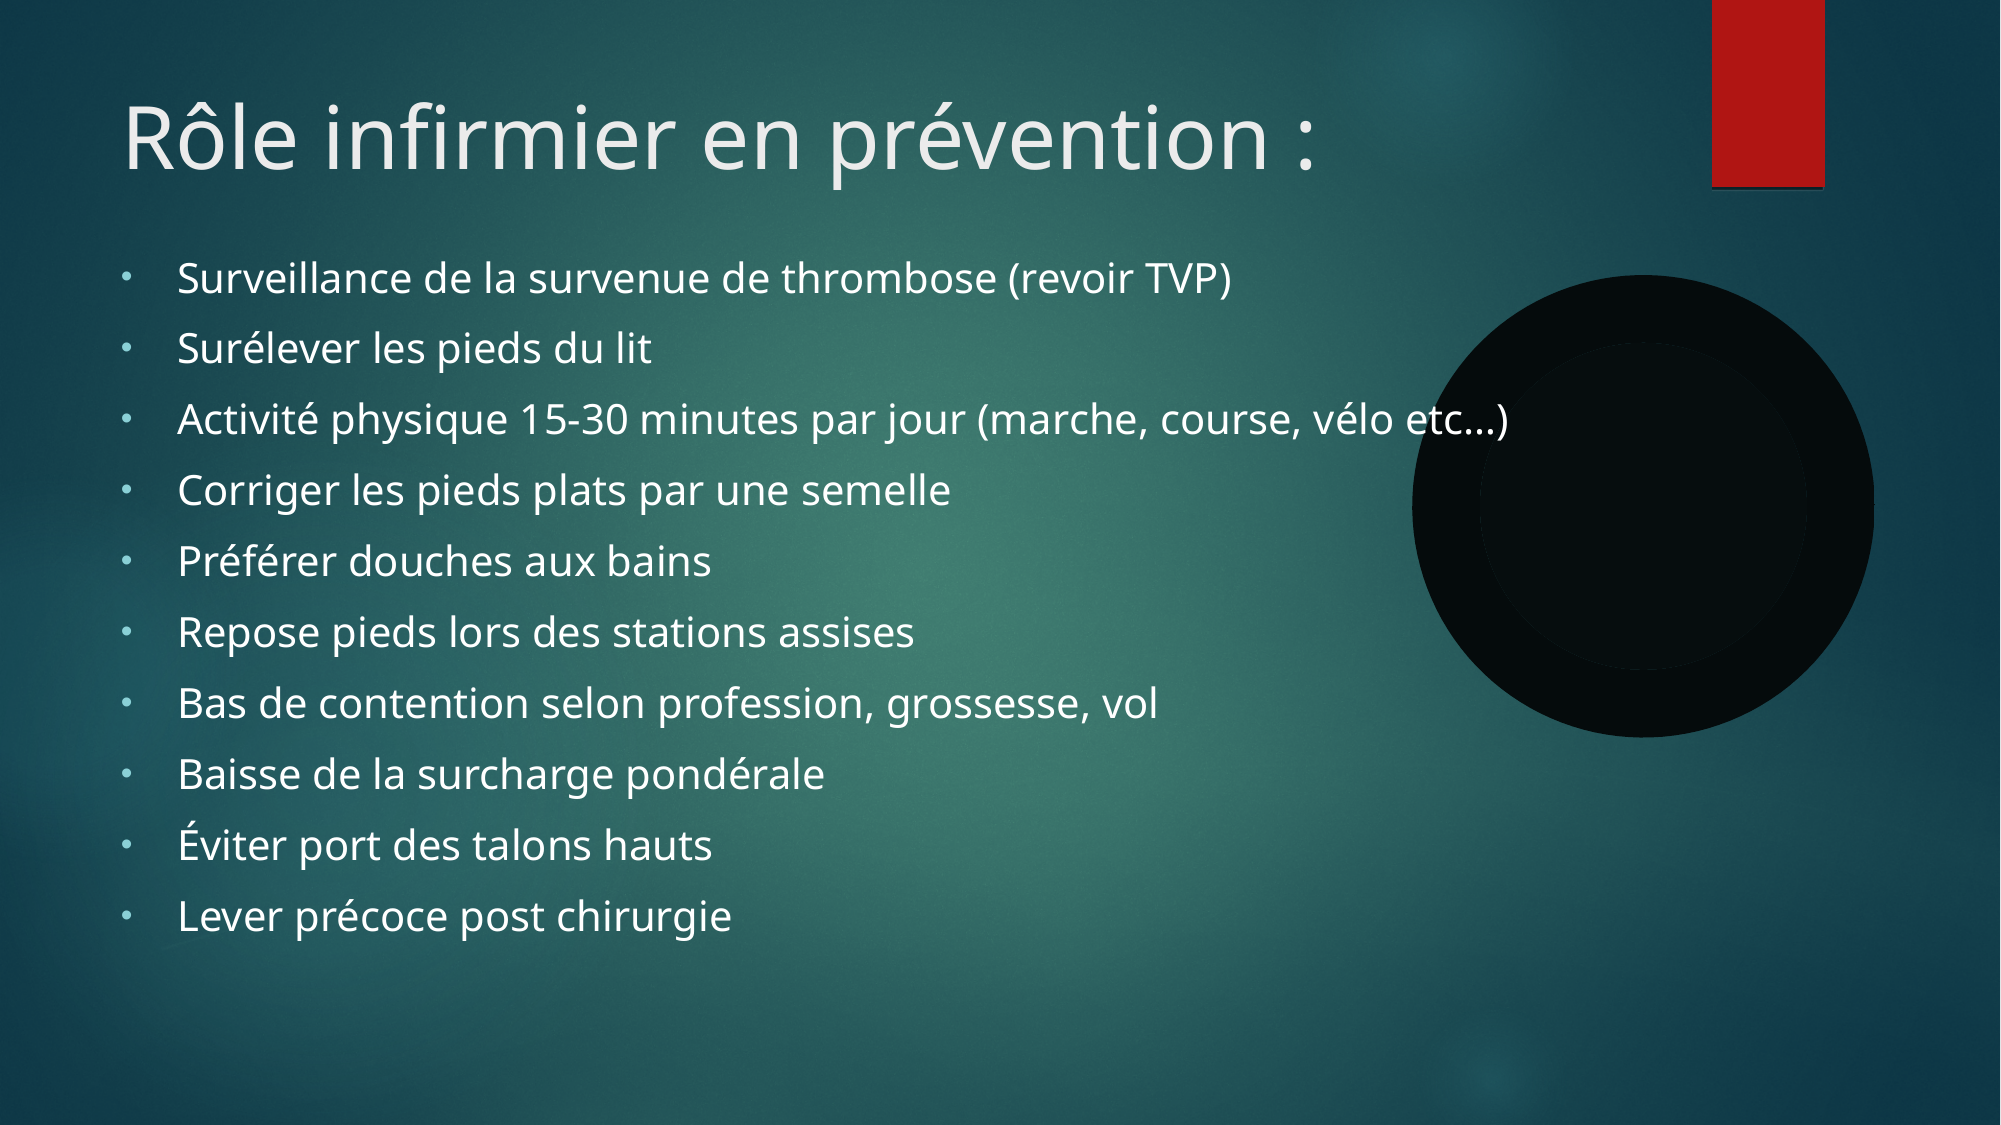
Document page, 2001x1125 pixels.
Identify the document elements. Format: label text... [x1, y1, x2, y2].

list Surveillance de la survenue de thrombose (revoir TVP) Surélever les pieds du lit Activité physique 15-30 minutes par jour (marche, course, vélo etc…) Corriger les pieds plats par une semelle Préférer douches aux bains Repose pieds lors des stations assises Bas de contention selon profession, grossesse, vol Baisse de la surcharge pondérale Éviter port des talons hauts Lever précoce post chirurgie [105, 243, 1649, 1026]
title Rôle infirmier en prévention : [106, 74, 1649, 243]
